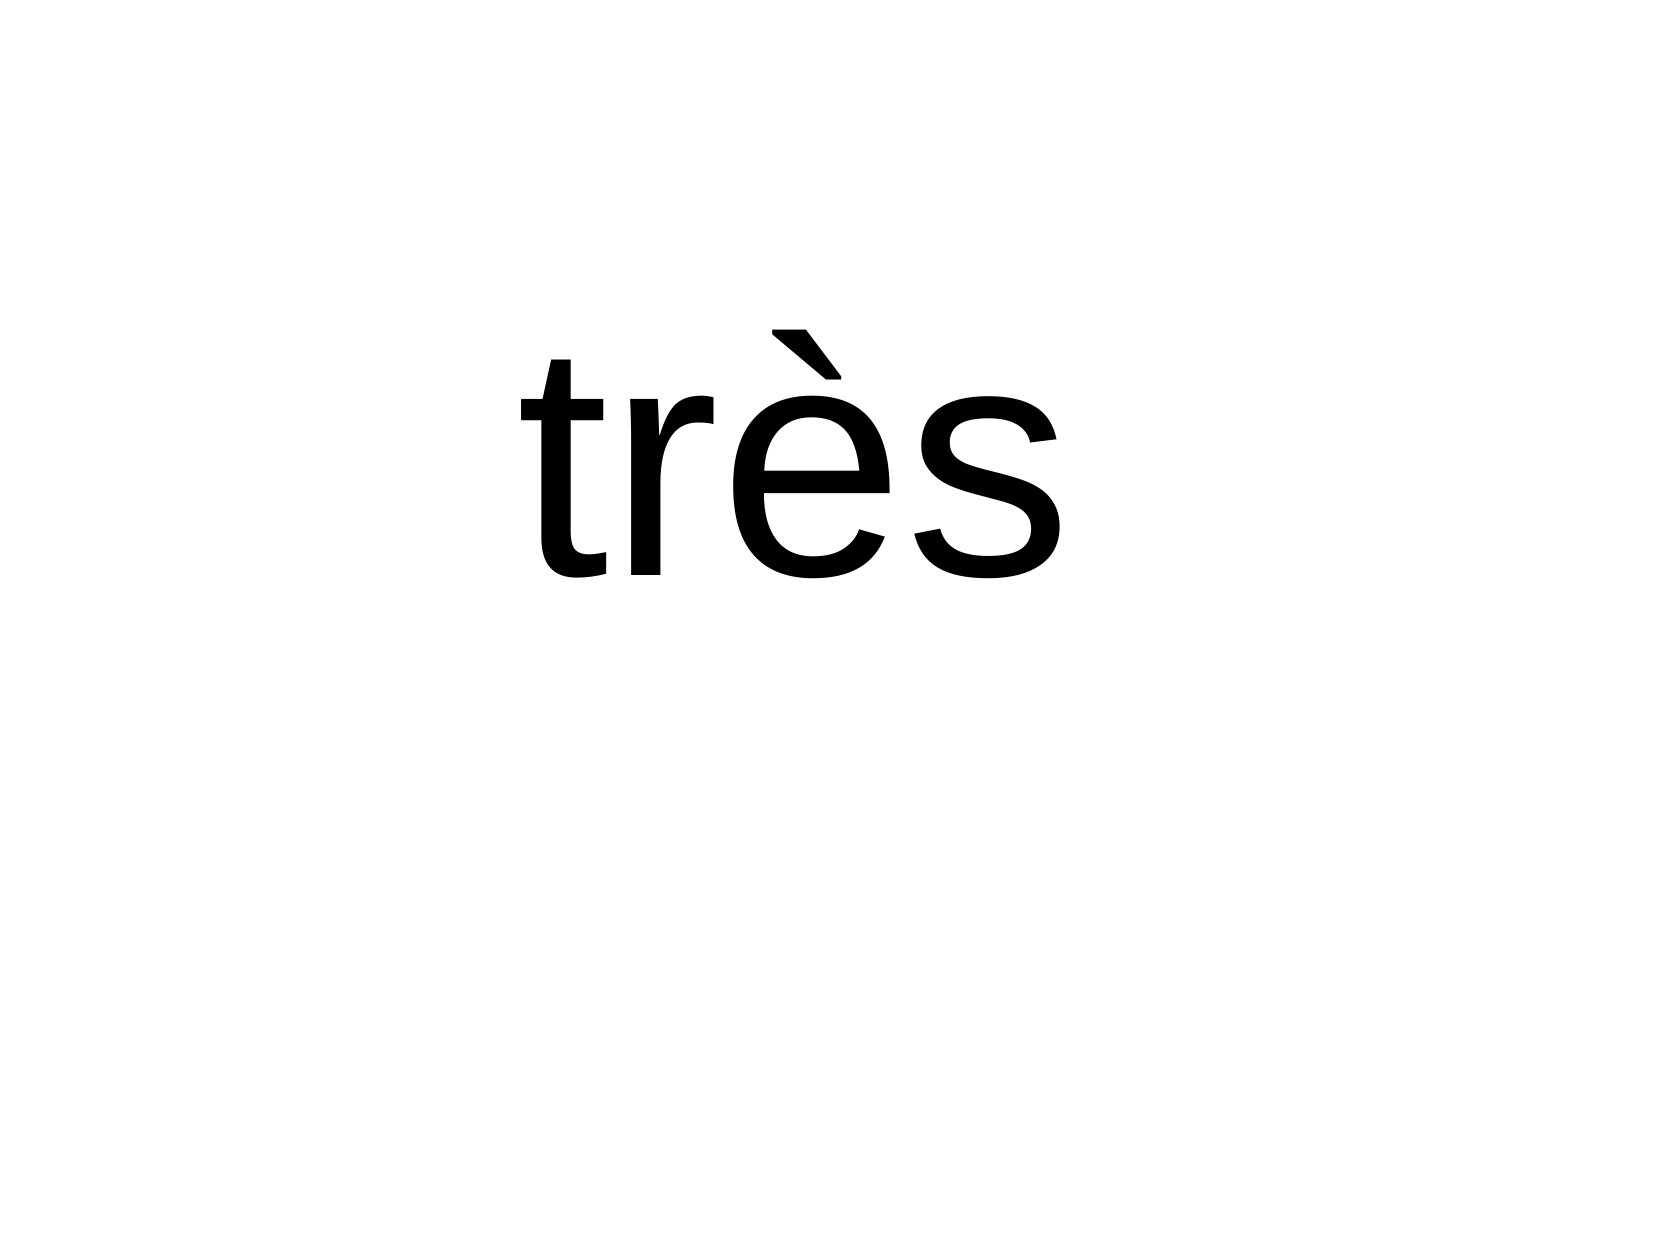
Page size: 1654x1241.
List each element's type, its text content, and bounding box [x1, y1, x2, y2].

text_box très [501, 265, 1447, 653]
